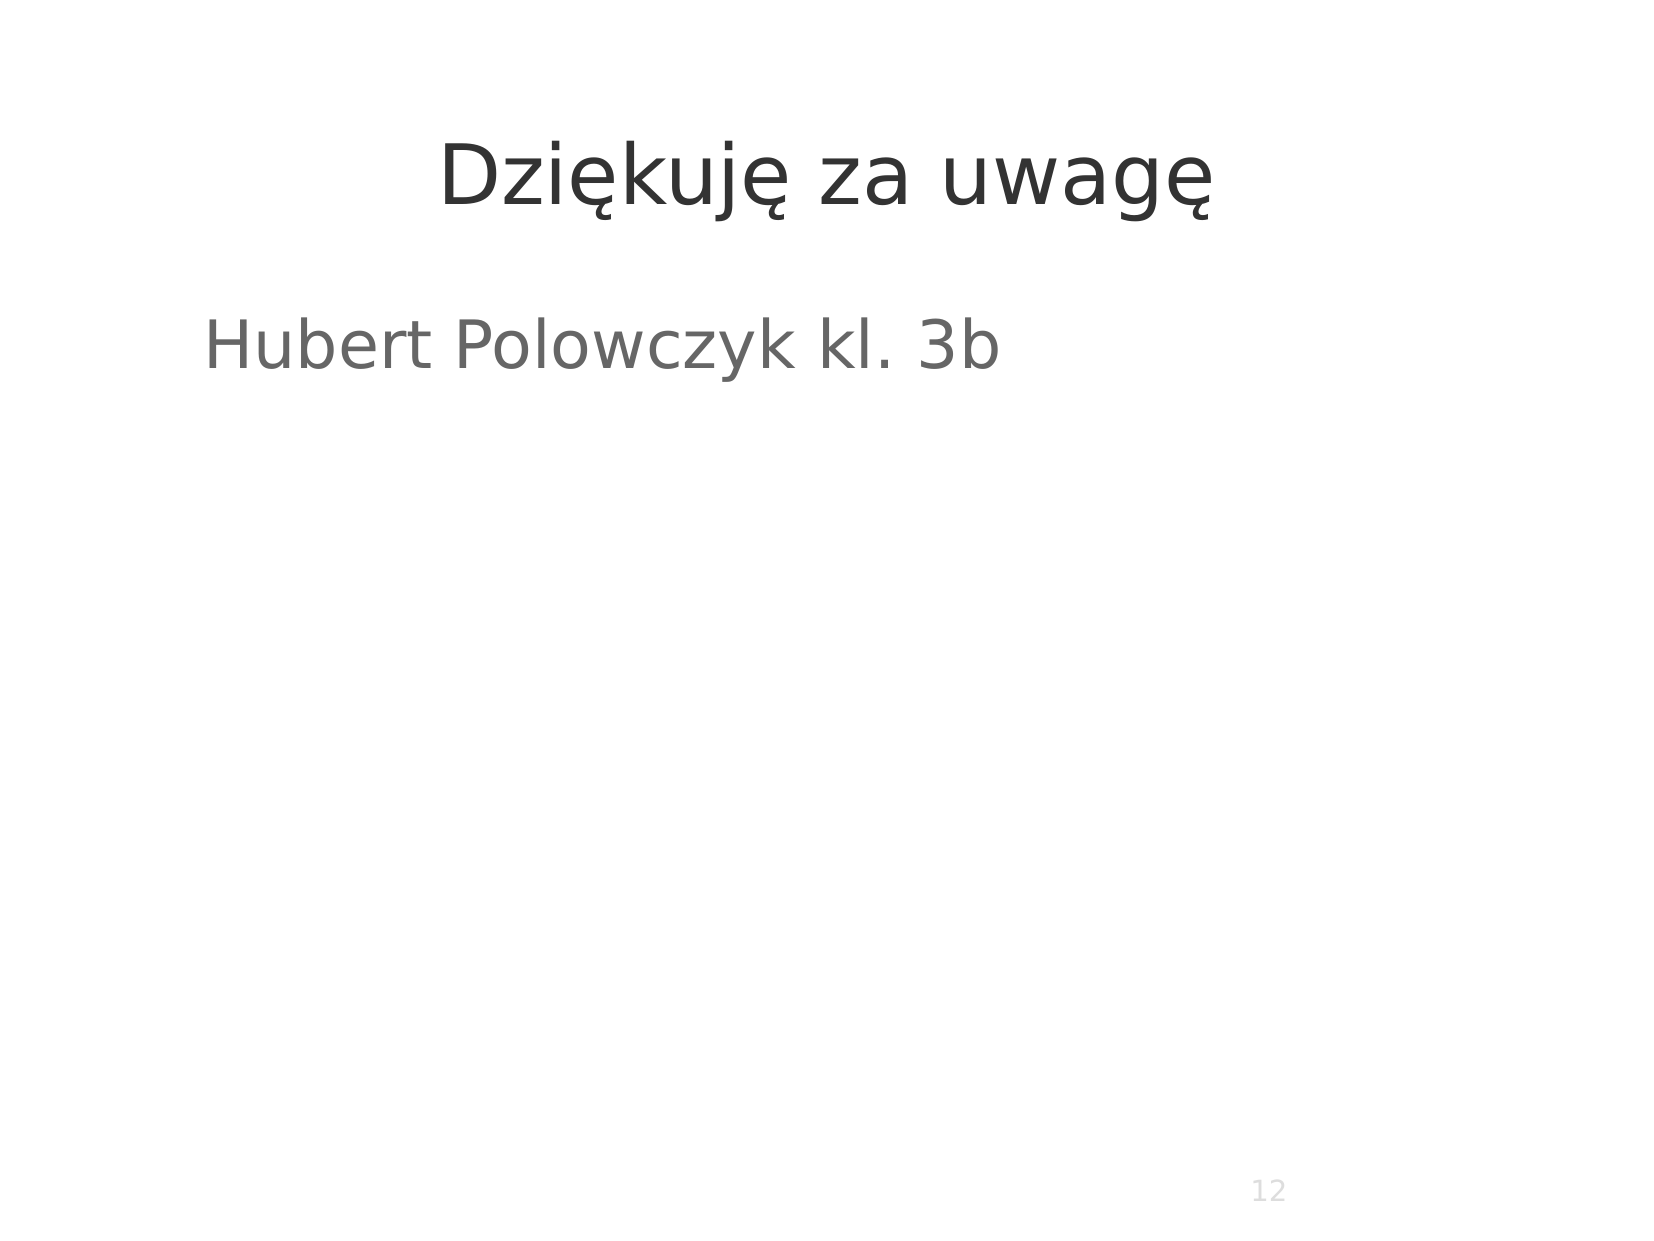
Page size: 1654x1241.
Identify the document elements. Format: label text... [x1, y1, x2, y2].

title Dziękuję za uwagę [114, 73, 1539, 271]
text_box [1250, 1172, 1636, 1241]
list Hubert Polowczyk kl. 3b [114, 302, 1539, 1033]
